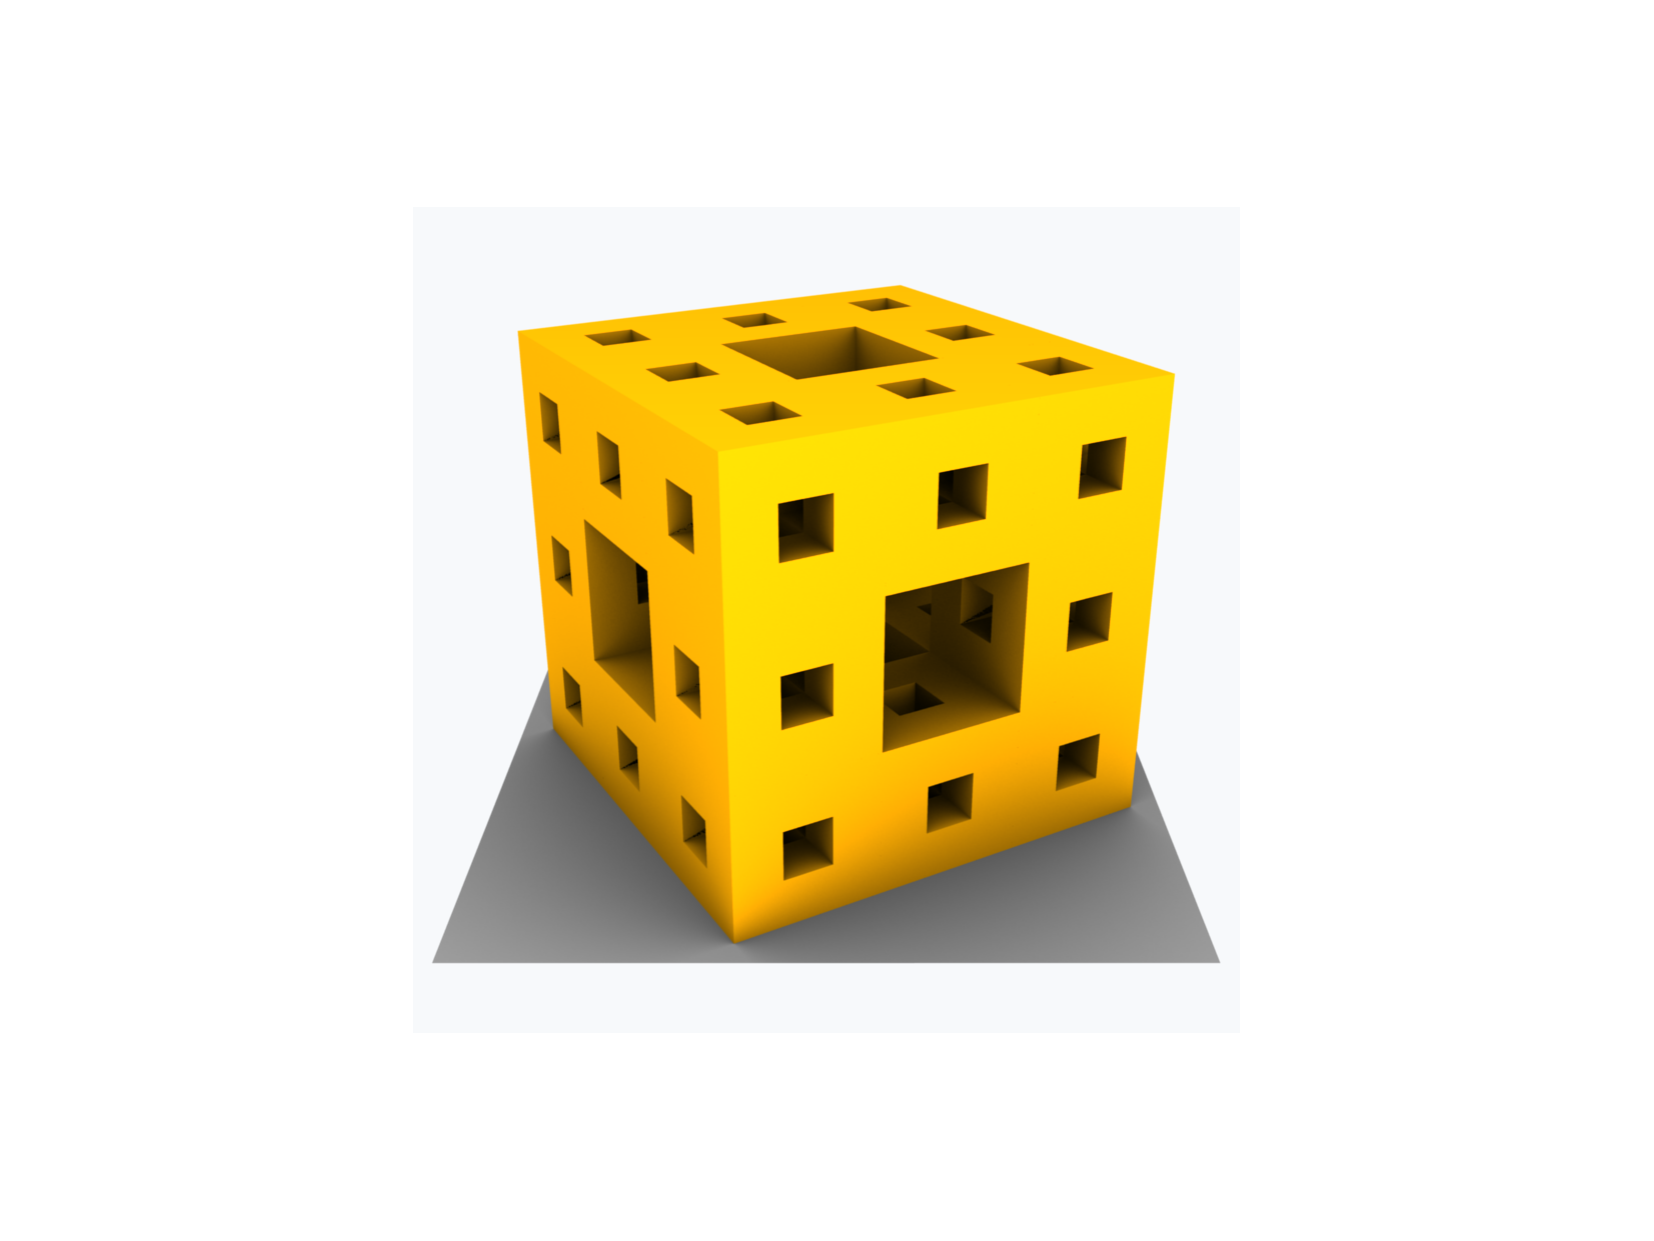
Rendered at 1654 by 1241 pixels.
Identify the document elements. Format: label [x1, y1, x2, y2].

picture [413, 207, 1240, 1034]
